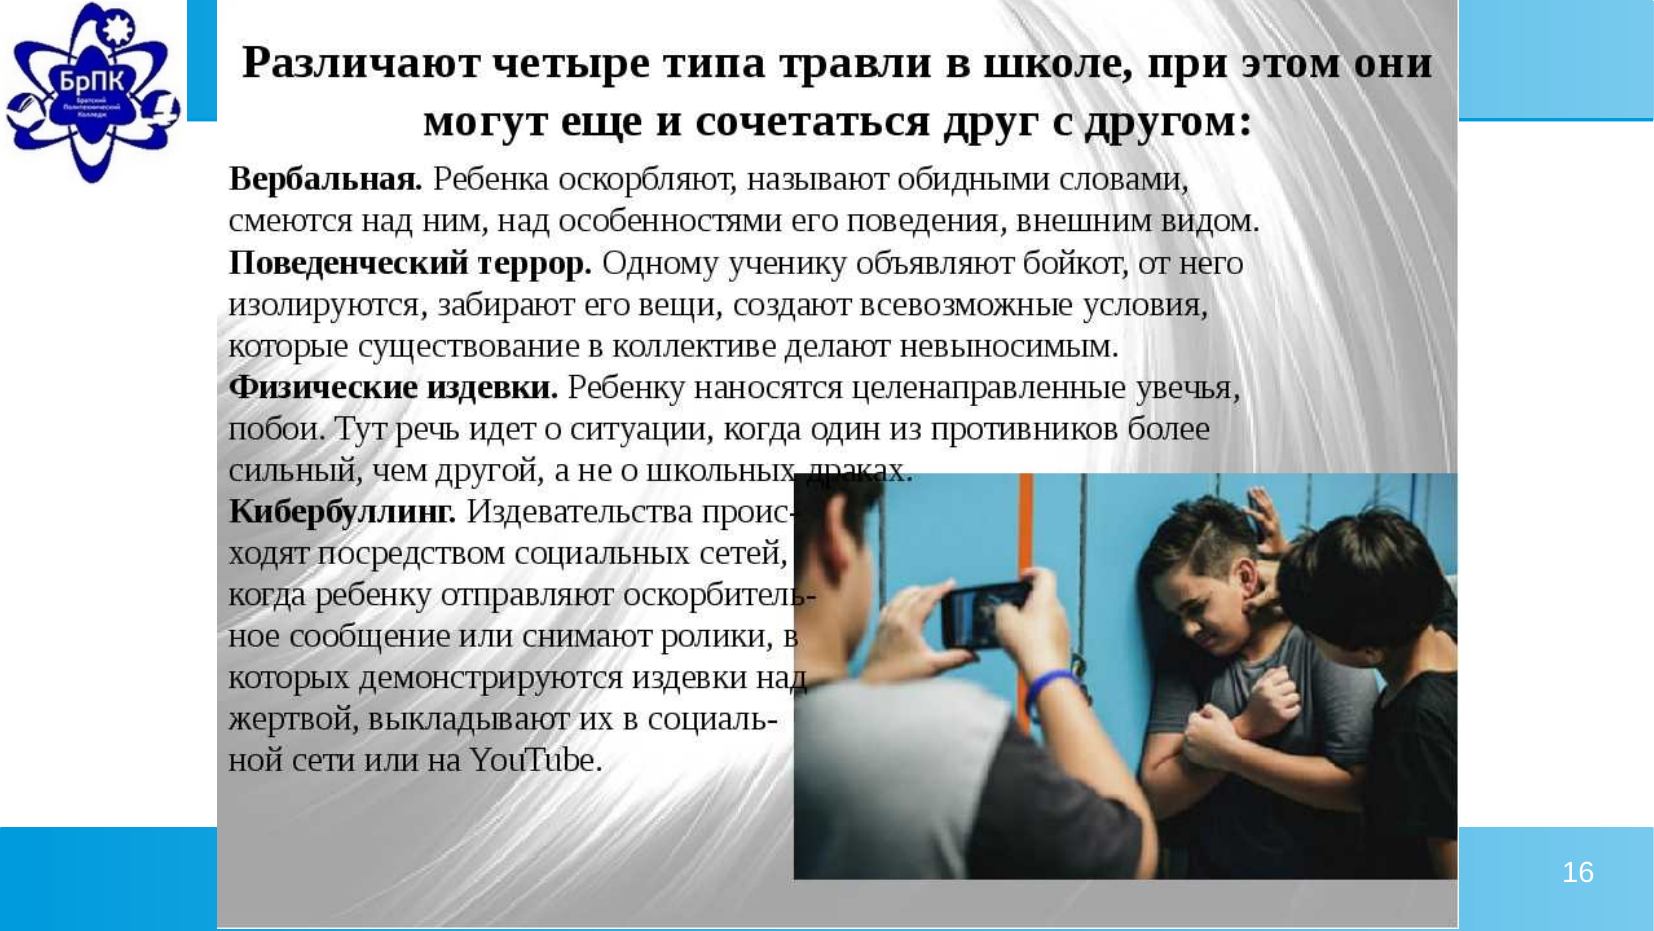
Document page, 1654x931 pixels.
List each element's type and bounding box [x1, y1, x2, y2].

picture [0, 0, 187, 187]
picture [217, 0, 1459, 929]
